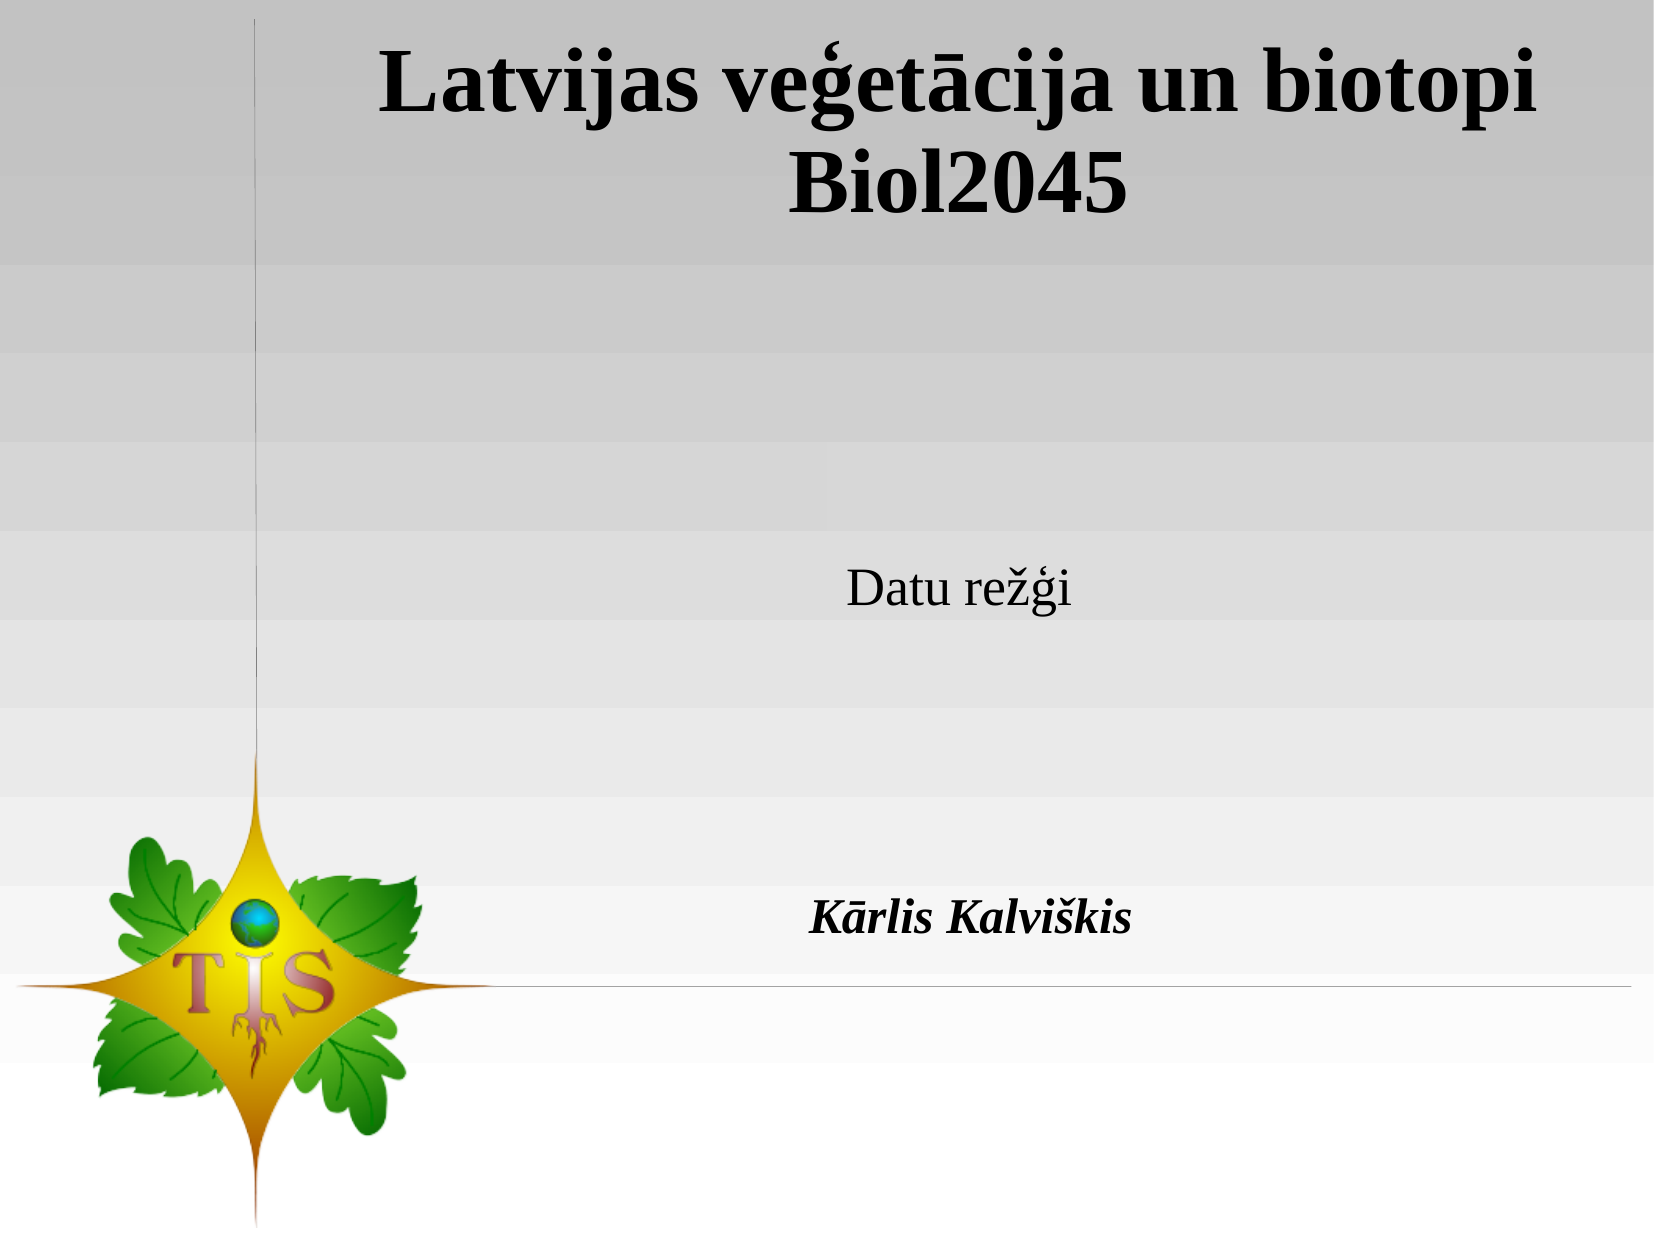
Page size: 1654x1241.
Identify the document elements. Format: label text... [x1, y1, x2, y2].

title Datu režģi [295, 314, 1625, 861]
picture [0, 0, 1654, 1241]
